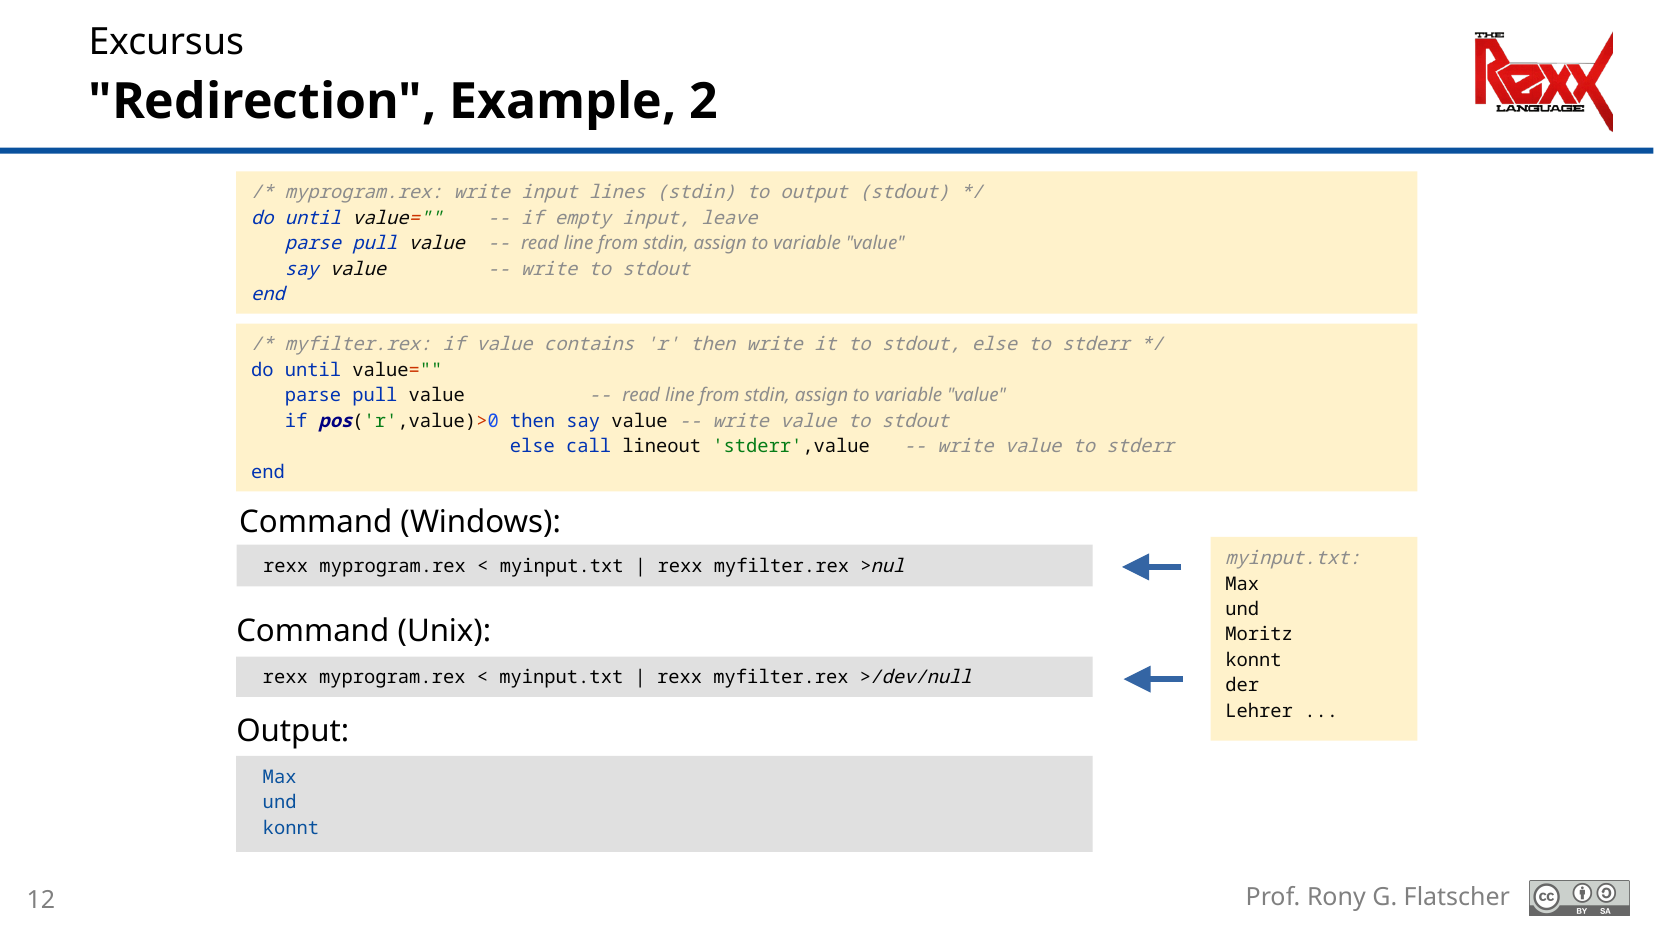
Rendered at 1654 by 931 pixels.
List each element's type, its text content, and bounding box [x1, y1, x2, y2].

title Excursus "Redirection", Example, 2 [29, 0, 1654, 148]
text_box Output: [221, 700, 668, 757]
text_box Max und konnt [236, 755, 1093, 852]
text_box Command (Unix): [221, 600, 668, 656]
text_box myinput.txt: Max und Moritz konnt der Lehrer ... [1210, 536, 1418, 741]
text_box Command (Windows): [224, 491, 671, 548]
text_box /* myfilter.rex: if value contains 'r' then write it to stdout, else to stderr */ do until value="" parse pull value -- read line from stdin, assign to variable "value" if pos('r',value)>0 then say value -- write value to stdout else call lineout 'stderr',value -- write value to stderr end [236, 323, 1418, 486]
text_box /* myprogram.rex: write input lines (stdin) to output (stdout) */ do until value="" -- if empty input, leave parse pull value -- read line from stdin, assign to variable "value" say value -- write to stdout end [236, 171, 1418, 309]
text_box rexx myprogram.rex < myinput.txt | rexx myfilter.rex >nul [236, 544, 1093, 587]
text_box rexx myprogram.rex < myinput.txt | rexx myfilter.rex >/dev/null [236, 656, 1093, 696]
